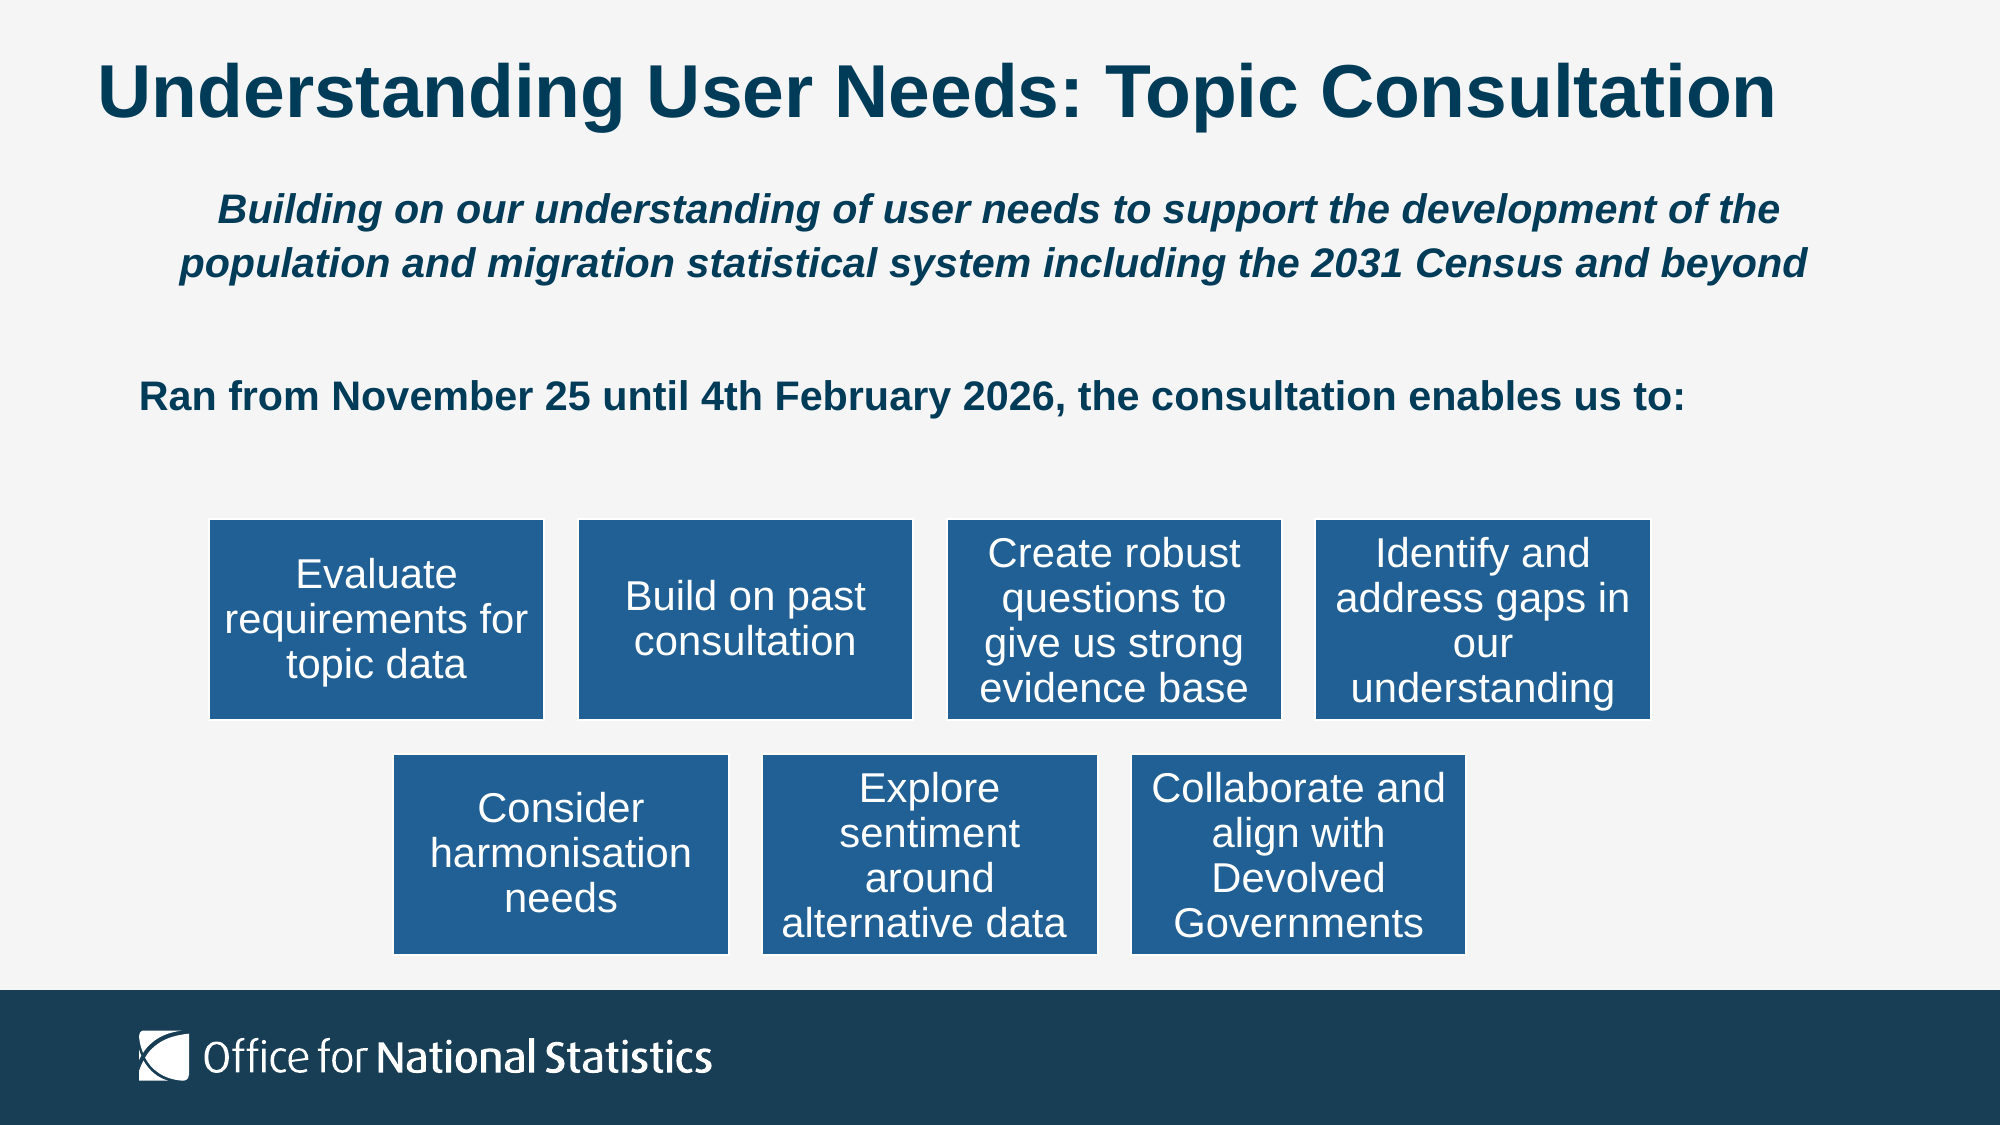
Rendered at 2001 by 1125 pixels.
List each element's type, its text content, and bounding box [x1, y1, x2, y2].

list Building on our understanding of user needs to support the development of the population and migration statistical system including the 2031 Census and beyond Ran from November 25 until 4th February 2026, the consultation enables us to: [97, 177, 1823, 420]
text_box Build on past consultation [577, 518, 914, 721]
text_box Consider harmonisation needs [393, 753, 729, 955]
text_box Evaluate requirements for topic data [208, 518, 545, 721]
text_box Explore sentiment around alternative data [762, 753, 1098, 955]
title Understanding User Needs: Topic Consultation [97, 48, 1823, 136]
text_box Collaborate and align with Devolved Governments [1131, 753, 1467, 955]
text_box Create robust questions to give us strong evidence base [946, 518, 1282, 721]
text_box Identify and address gaps in our understanding [1315, 518, 1651, 721]
